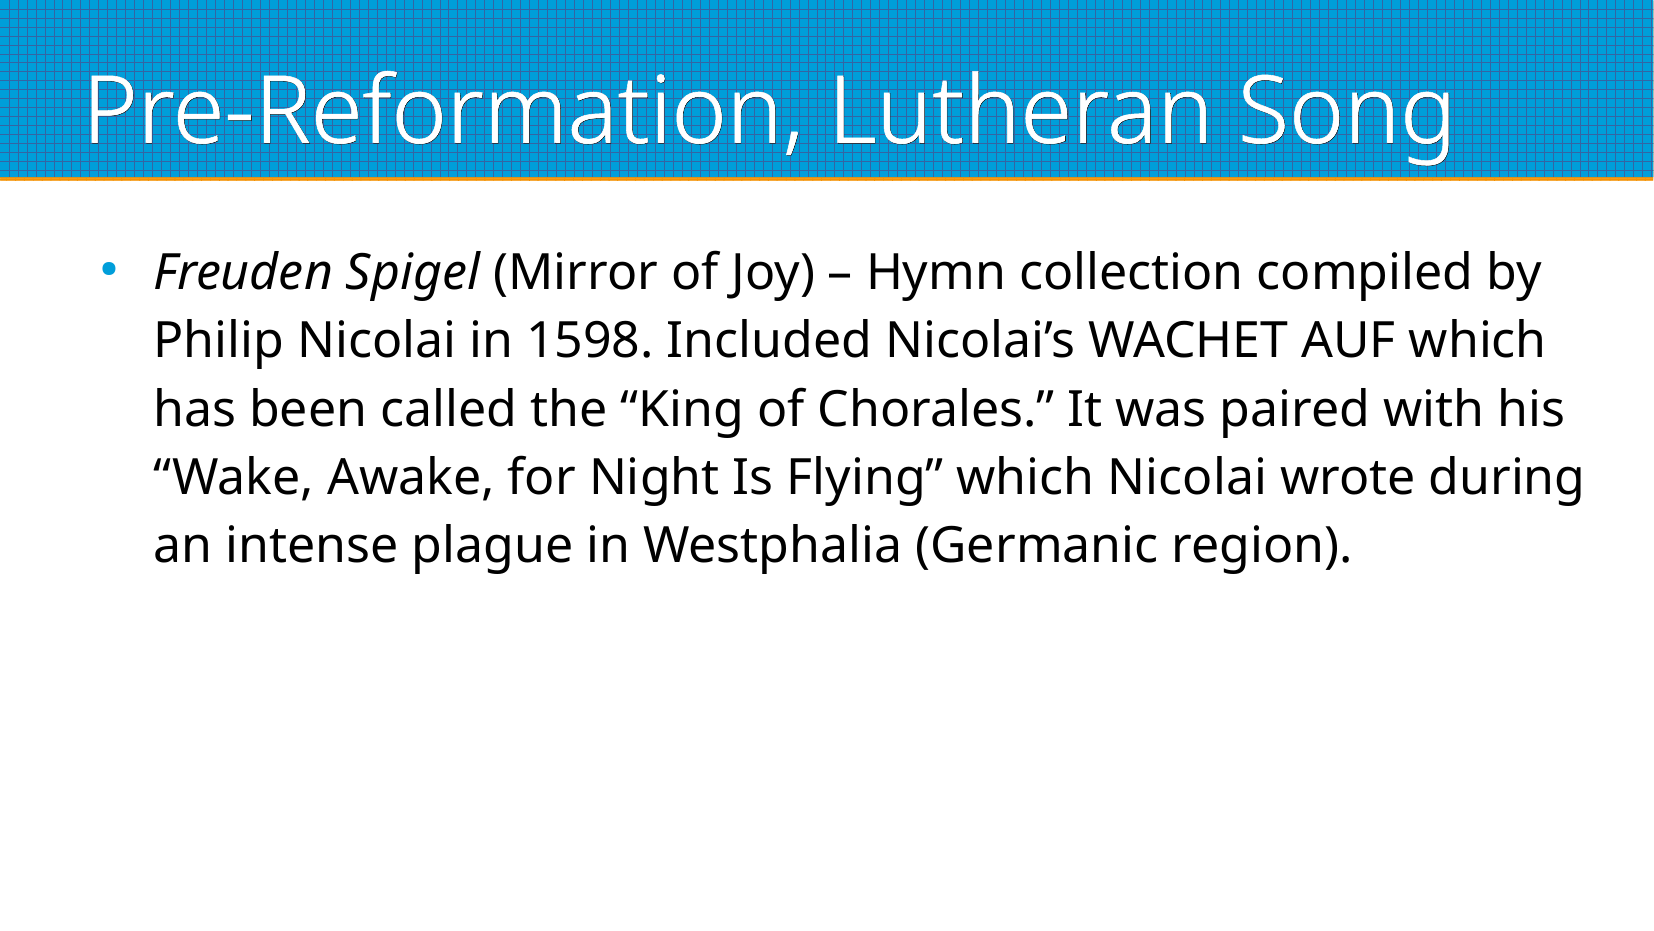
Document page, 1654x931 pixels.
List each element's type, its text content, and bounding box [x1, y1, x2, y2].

list Freuden Spigel (Mirror of Joy) – Hymn collection compiled by Philip Nicolai in 1598. Included Nicolai’s WACHET AUF which has been called the “King of Chorales.” It was paired with his “Wake, Awake, for Night Is Flying” which Nicolai wrote during an intense plague in Westphalia (Germanic region). [82, 236, 1613, 863]
title Pre-Reformation, Lutheran Song [82, 14, 1571, 171]
